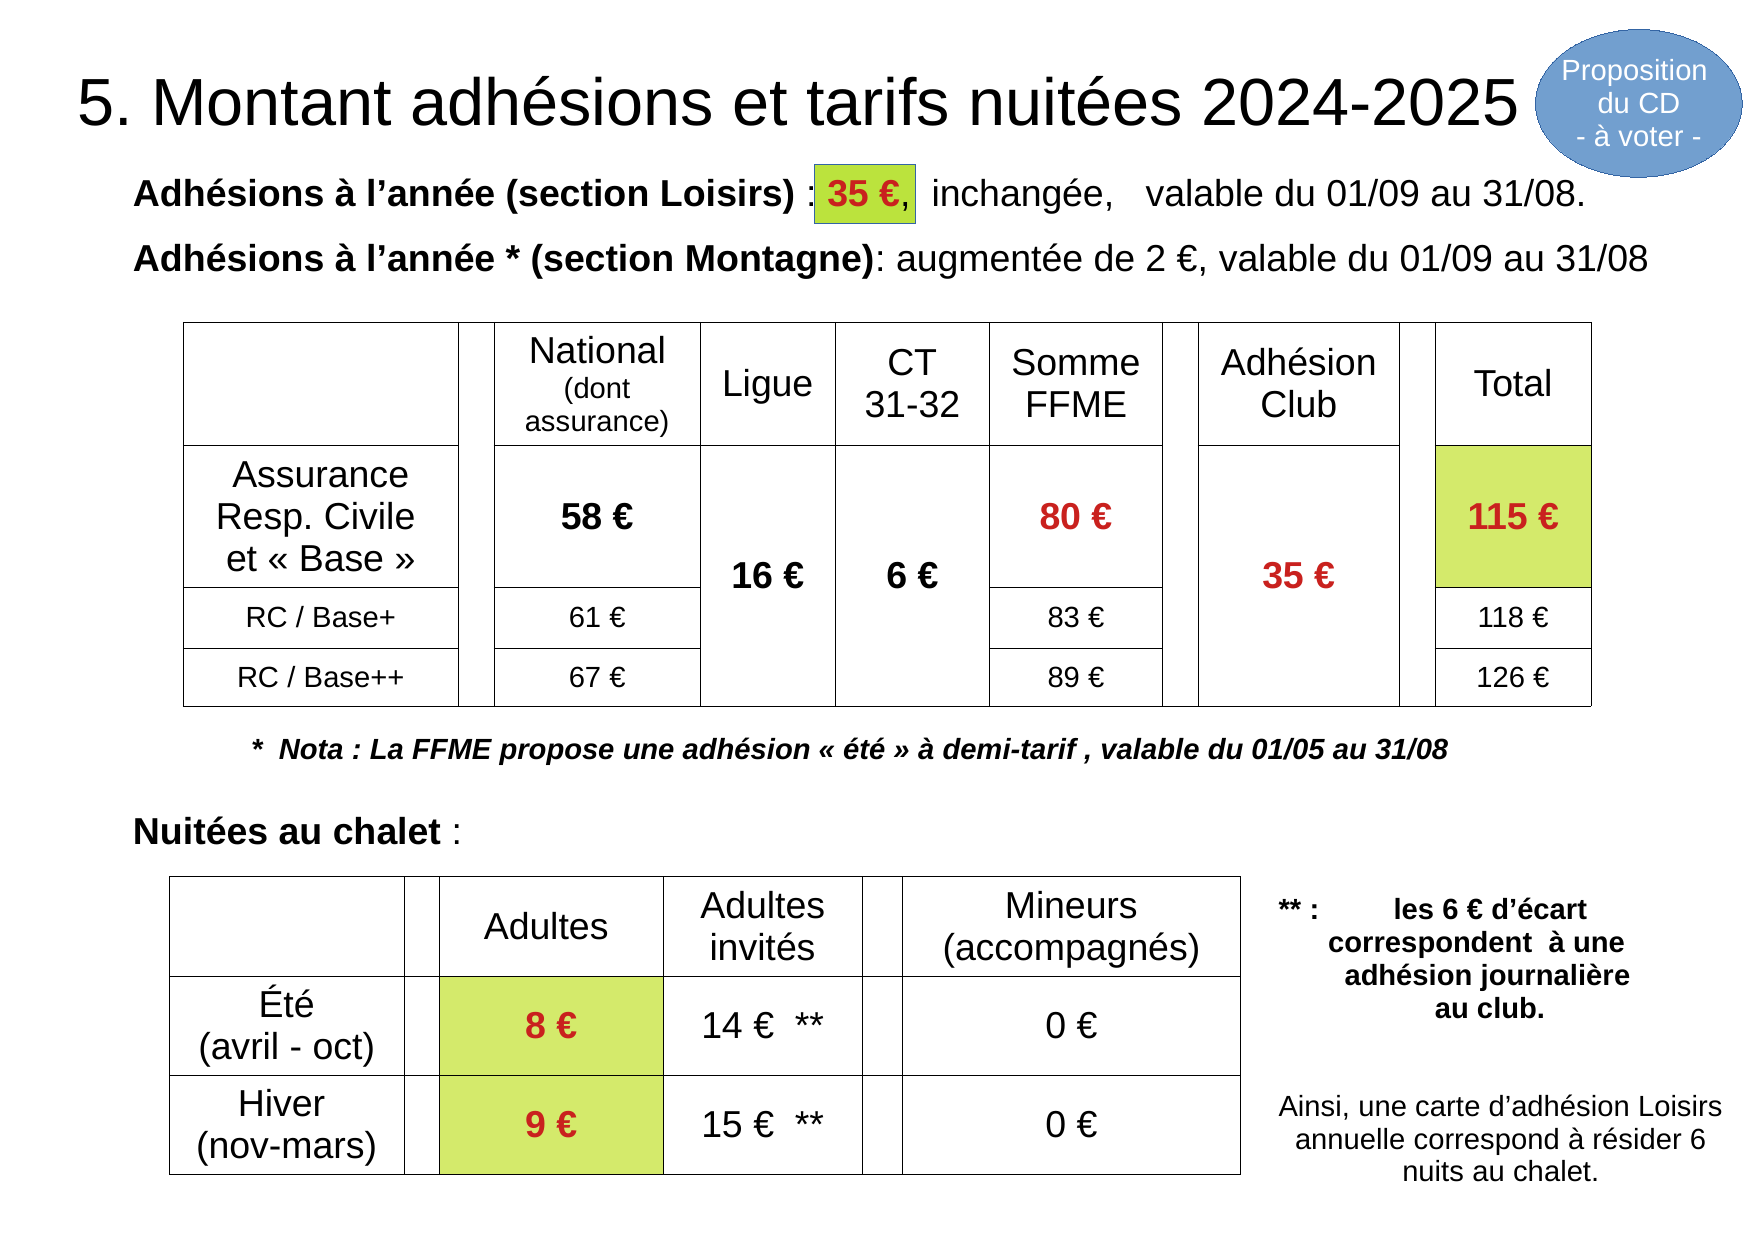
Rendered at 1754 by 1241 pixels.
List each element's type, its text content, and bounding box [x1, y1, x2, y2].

table_cell Hiver (nov-mars) [170, 1076, 404, 1174]
table_cell 35 € [1199, 446, 1399, 706]
table_cell 0 € [903, 1076, 1240, 1174]
table_cell 6 € [836, 446, 989, 706]
table_cell 61 € [495, 588, 700, 648]
table_cell 83 € [990, 588, 1162, 648]
table_header [1400, 329, 1435, 706]
table_cell Assurance Resp. Civile et « Base » [184, 446, 458, 587]
table_cell RC / Base++ [184, 649, 458, 706]
table_cell [405, 977, 439, 1075]
table_cell 115 € [1436, 446, 1591, 587]
table_cell 67 € [495, 649, 700, 706]
text_box 5. Montant adhésions et tarifs nuitées 2024-2025 : [63, 57, 1557, 148]
table_header Adhésion Club [1199, 329, 1399, 445]
table_cell 8 € [440, 977, 663, 1075]
table_header Mineurs (accompagnés) [903, 877, 1240, 976]
table_cell [863, 1076, 902, 1174]
table_header Adultes invités [664, 877, 862, 976]
table_header National (dont assurance) [495, 329, 700, 445]
table_cell 58 € [495, 446, 700, 587]
table_header [1163, 329, 1198, 706]
table_header [170, 877, 404, 976]
table_header [184, 329, 458, 445]
table_header Total [1436, 329, 1591, 445]
text_box ** : les 6 € d’écart correspondent à une adhésion journalière au club. Ainsi, une carte d’adhésion Loisirs annuelle correspond à résider 6 nuits au chalet. [1263, 885, 1743, 1196]
table_cell 126 € [1436, 649, 1591, 706]
table_cell 80 € [990, 446, 1162, 587]
text_box Adhésions à l’année * (section Montagne): augmentée de 2 €, valable du 01/09 au 31/08 [118, 229, 1695, 329]
text_box * Nota : La FFME propose une adhésion « été » à demi-tarif , valable du 01/05 au 31/08 [236, 726, 1565, 798]
table_cell 89 € [990, 649, 1162, 706]
table_header [863, 877, 902, 976]
table_cell Été (avril - oct) [170, 977, 404, 1075]
text_box Adhésions à l’année (section Loisirs) : 35 €, inchangée, valable du 01/09 au 31/08. [118, 164, 1684, 237]
table_cell 118 € [1436, 588, 1591, 648]
table_header CT 31-32 [836, 329, 989, 445]
table_header Somme FFME [990, 329, 1162, 445]
table_cell 16 € [701, 446, 835, 706]
table_cell [405, 1076, 439, 1174]
text_box Nuitées au chalet : [118, 802, 1004, 860]
table_cell [863, 977, 902, 1075]
table_header Ligue [701, 329, 835, 445]
table_header Adultes [440, 877, 663, 976]
table_cell 9 € [440, 1076, 663, 1174]
text_box Proposition du CD - à voter - [1535, 29, 1743, 178]
table_cell 0 € [903, 977, 1240, 1075]
table_header [405, 877, 439, 976]
table_cell 14 € ** [664, 977, 862, 1075]
table_cell RC / Base+ [184, 588, 458, 648]
table_cell 15 € ** [664, 1076, 862, 1174]
table_header [459, 329, 494, 706]
